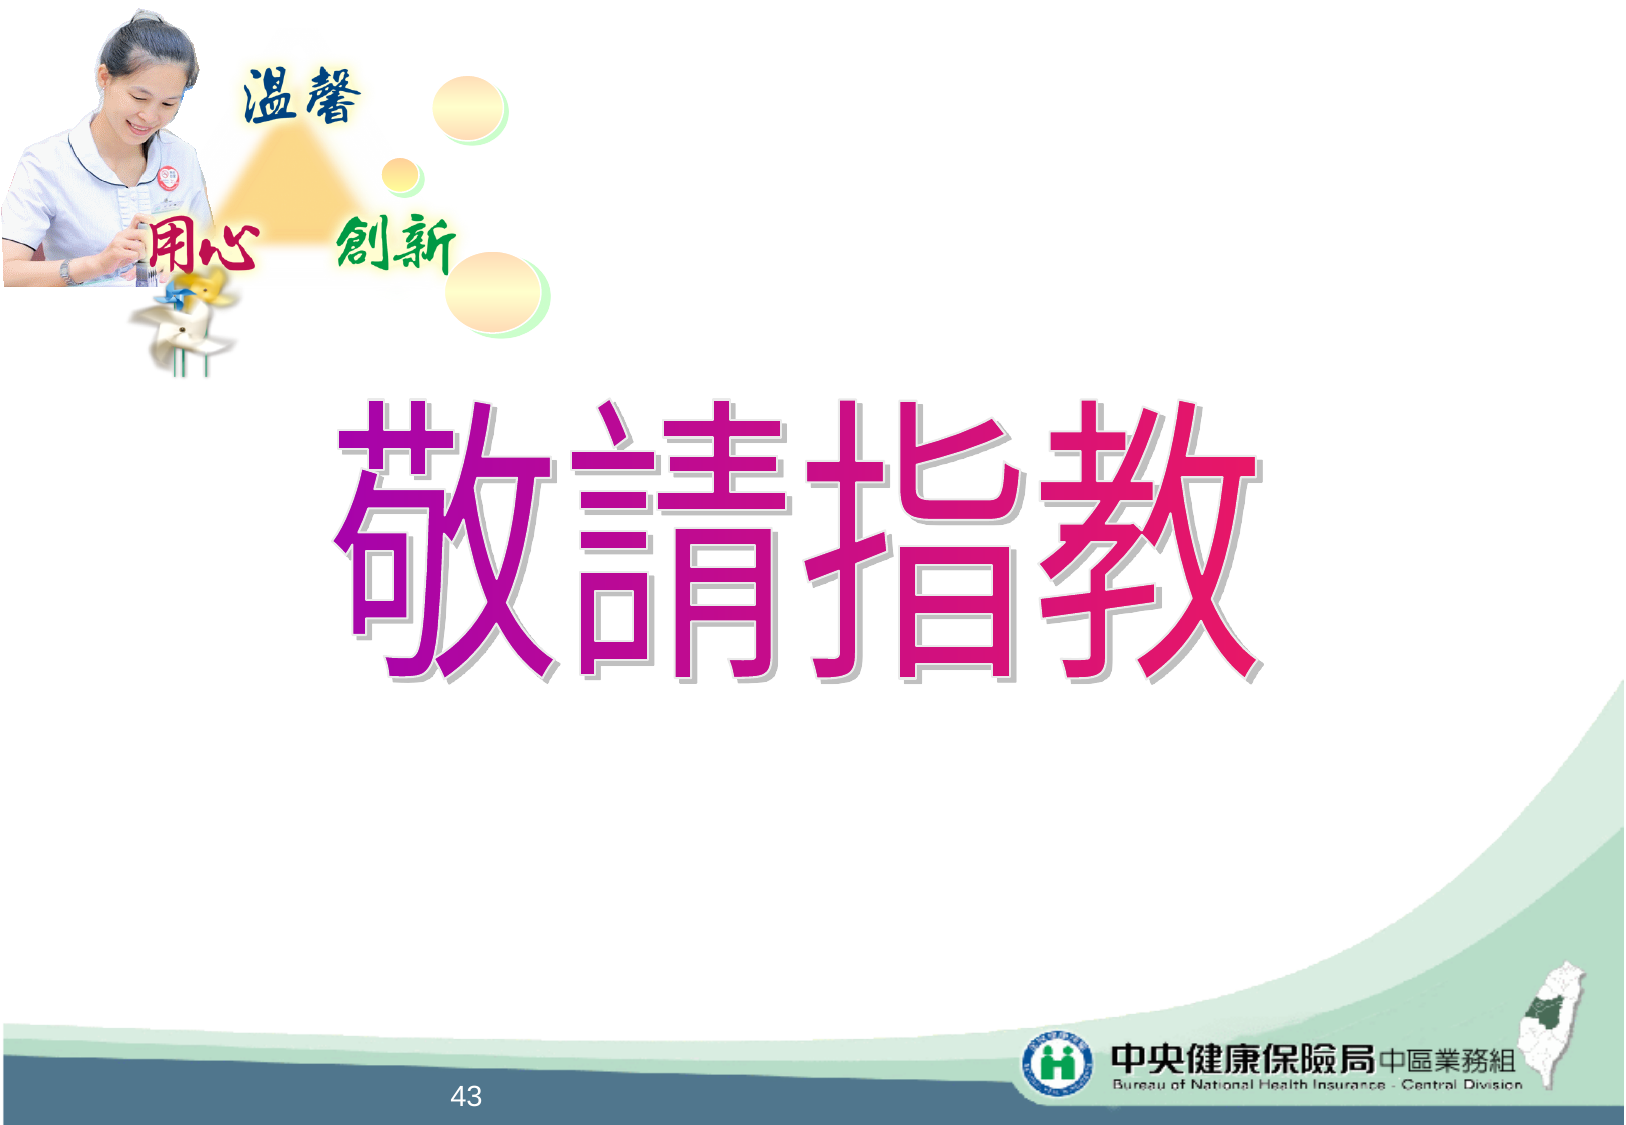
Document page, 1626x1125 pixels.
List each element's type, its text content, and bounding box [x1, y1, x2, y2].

text_box 敬請指教 [803, 399, 888, 679]
text_box 敬請指教 [580, 571, 649, 675]
text_box 敬請指教 [570, 451, 655, 470]
text_box 敬請指教 [596, 398, 628, 449]
text_box 敬請指教 [1038, 399, 1258, 680]
text_box 敬請指教 [331, 399, 555, 680]
text_box 敬請指教 [674, 527, 772, 679]
text_box 敬請指教 [899, 545, 1010, 679]
text_box 敬請指教 [656, 399, 787, 511]
text_box 敬請指教 [580, 531, 648, 550]
text_box 敬請指教 [580, 491, 648, 510]
text_box 敬請指教 [899, 400, 1021, 520]
text_box [435, 1065, 815, 1125]
